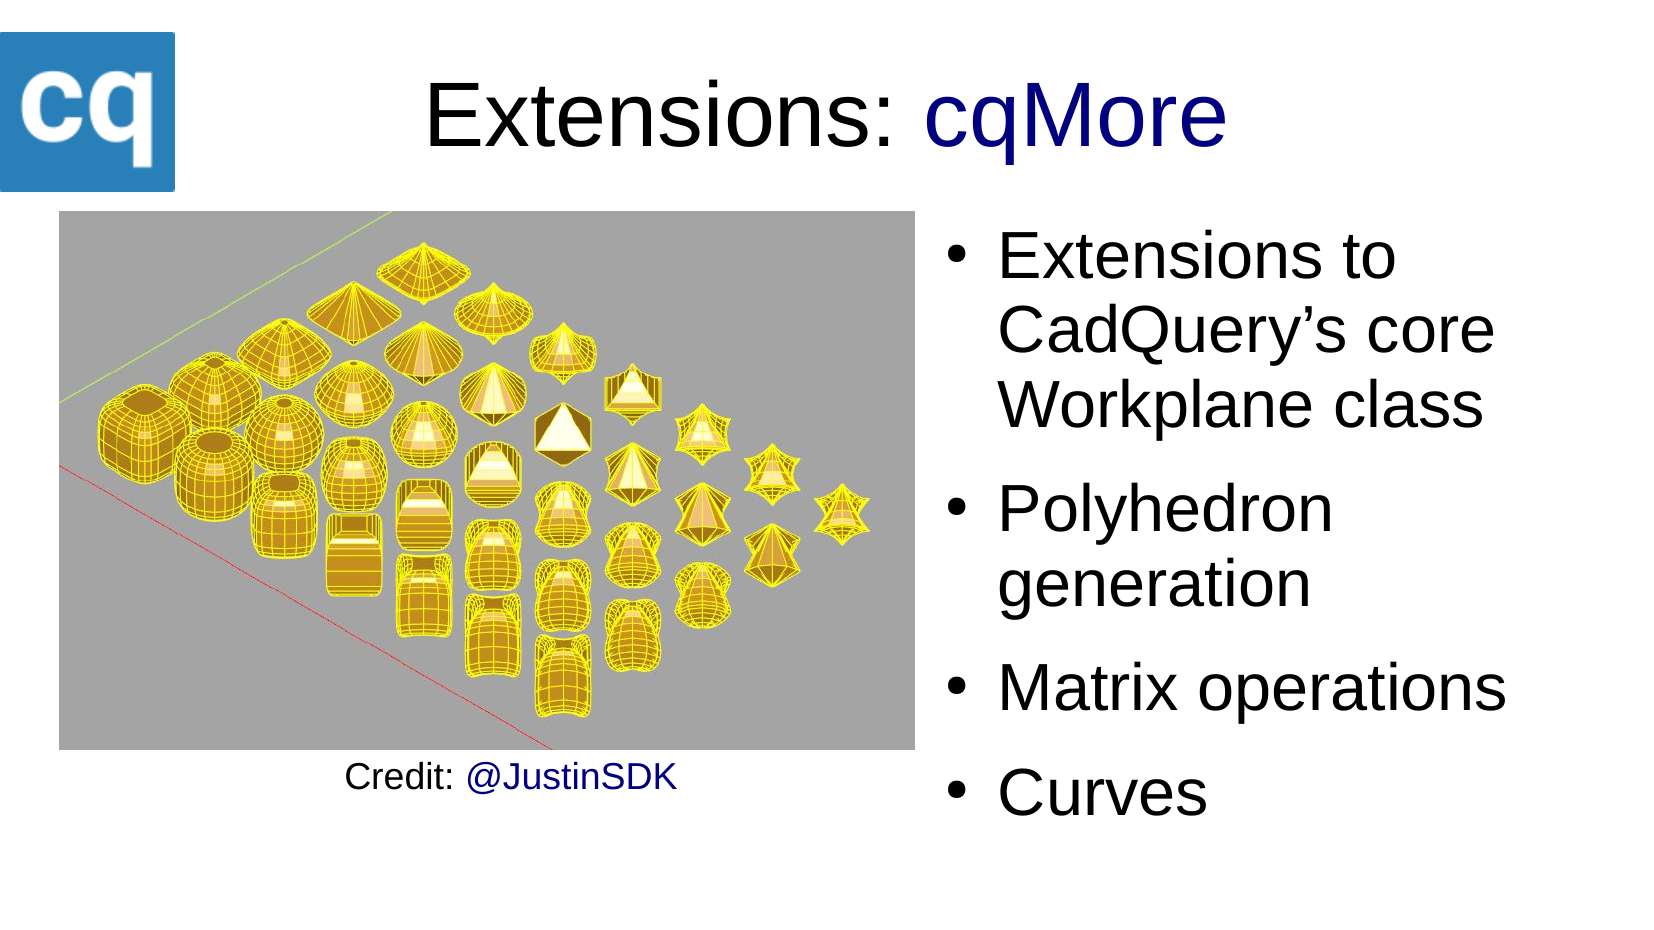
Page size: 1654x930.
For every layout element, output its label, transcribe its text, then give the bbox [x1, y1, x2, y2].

text_box Credit: @JustinSDK [329, 748, 693, 806]
picture [59, 211, 915, 751]
picture [0, 32, 175, 192]
title Extensions: cqMore [82, 37, 1571, 193]
list Extensions to CadQuery’s core Workplane class Polyhedron generation Matrix operations Curves [927, 217, 1610, 886]
